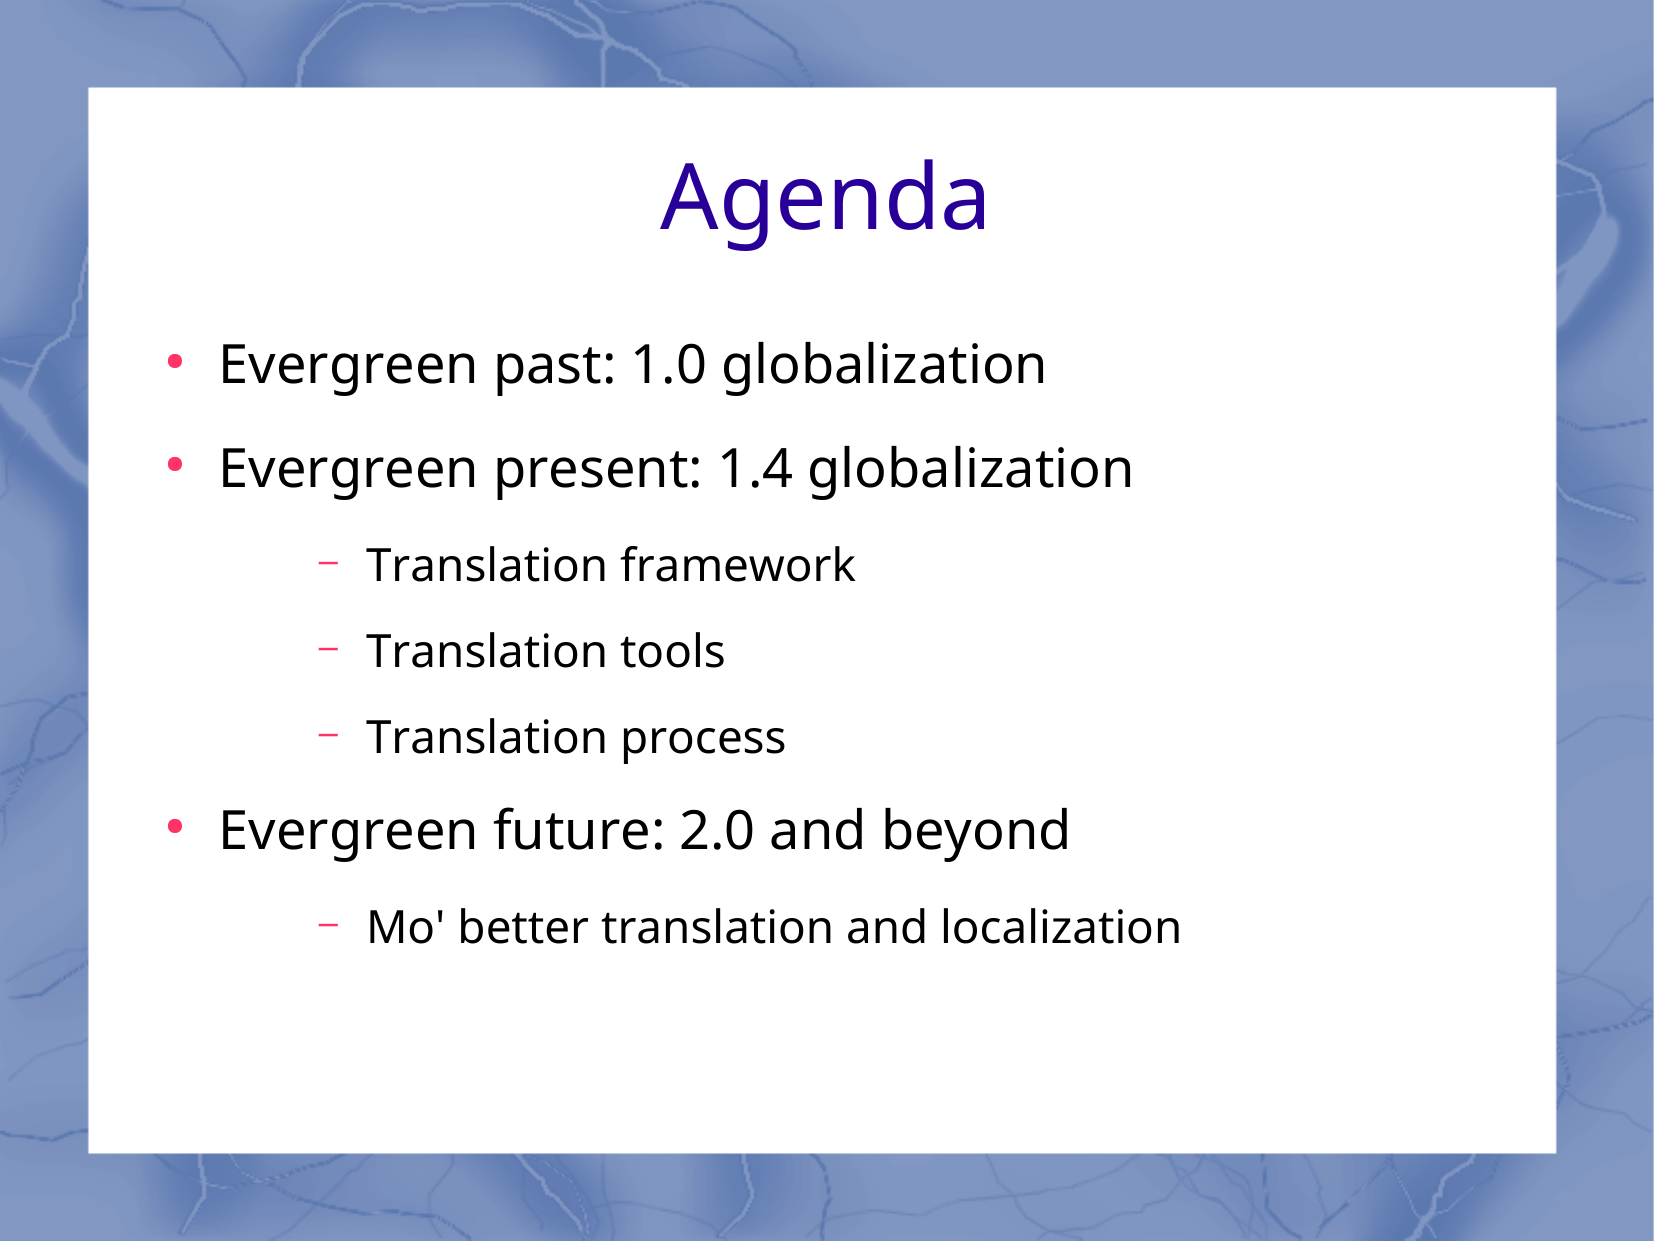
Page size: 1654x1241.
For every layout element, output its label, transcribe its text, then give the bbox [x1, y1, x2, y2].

picture [0, 0, 1654, 1241]
list Evergreen past: 1.0 globalization Evergreen present: 1.4 globalization Translation framework Translation tools Translation process Evergreen future: 2.0 and beyond Mo' better translation and localization [147, 325, 1506, 1145]
title Agenda [118, 90, 1536, 298]
